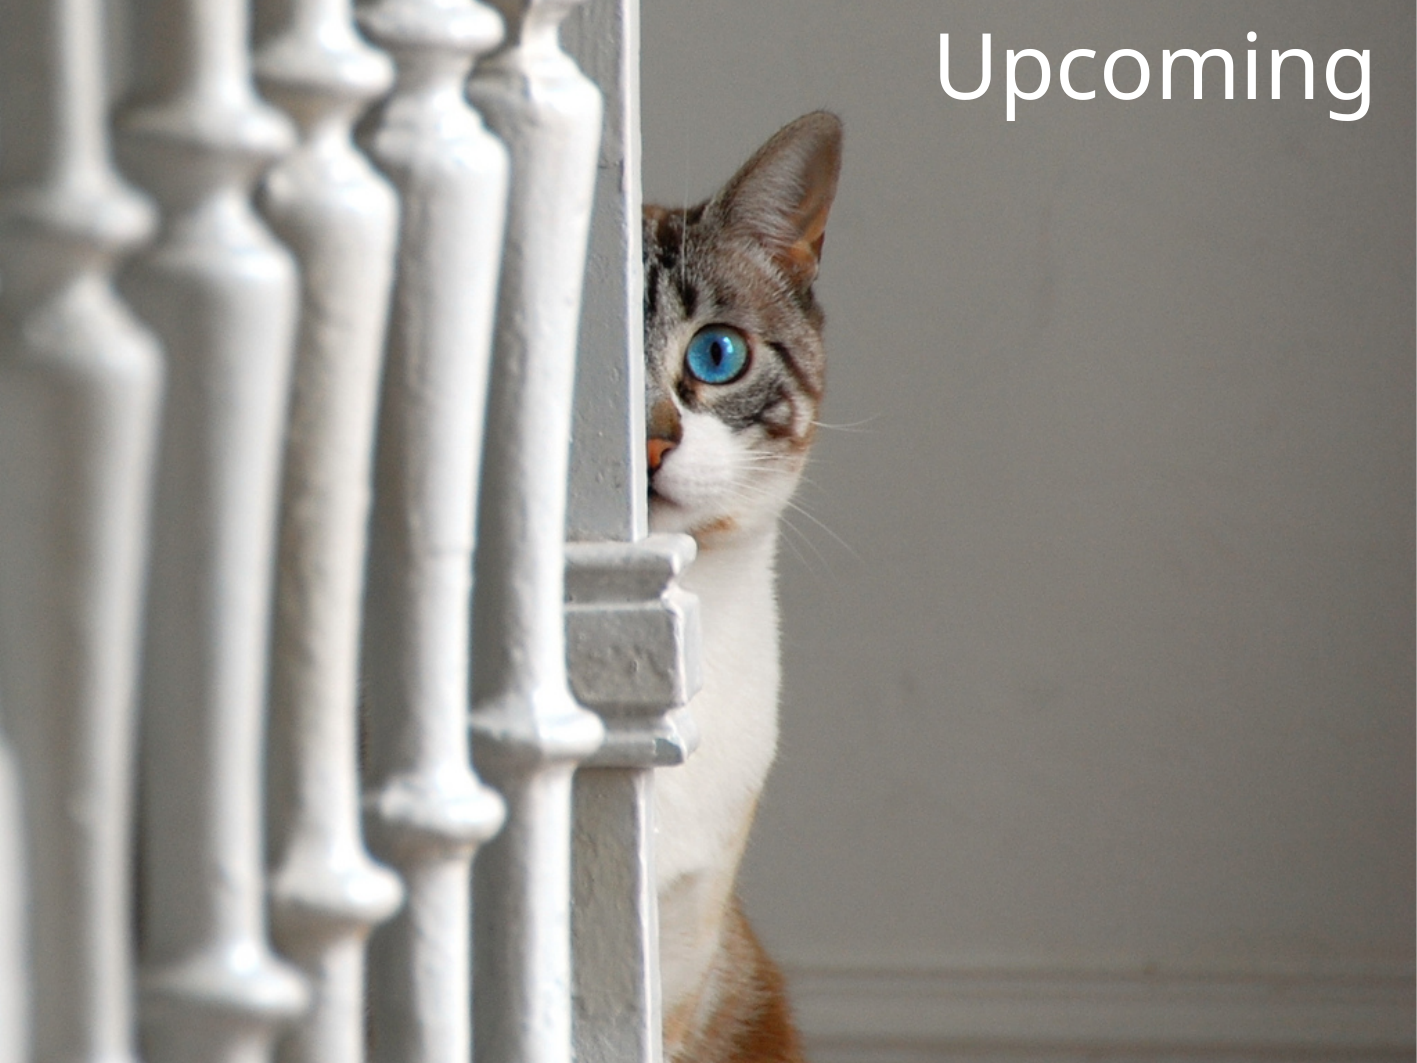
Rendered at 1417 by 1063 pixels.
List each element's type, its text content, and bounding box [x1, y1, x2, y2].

text_box Upcoming [882, 0, 1417, 129]
picture [0, 0, 1417, 1063]
